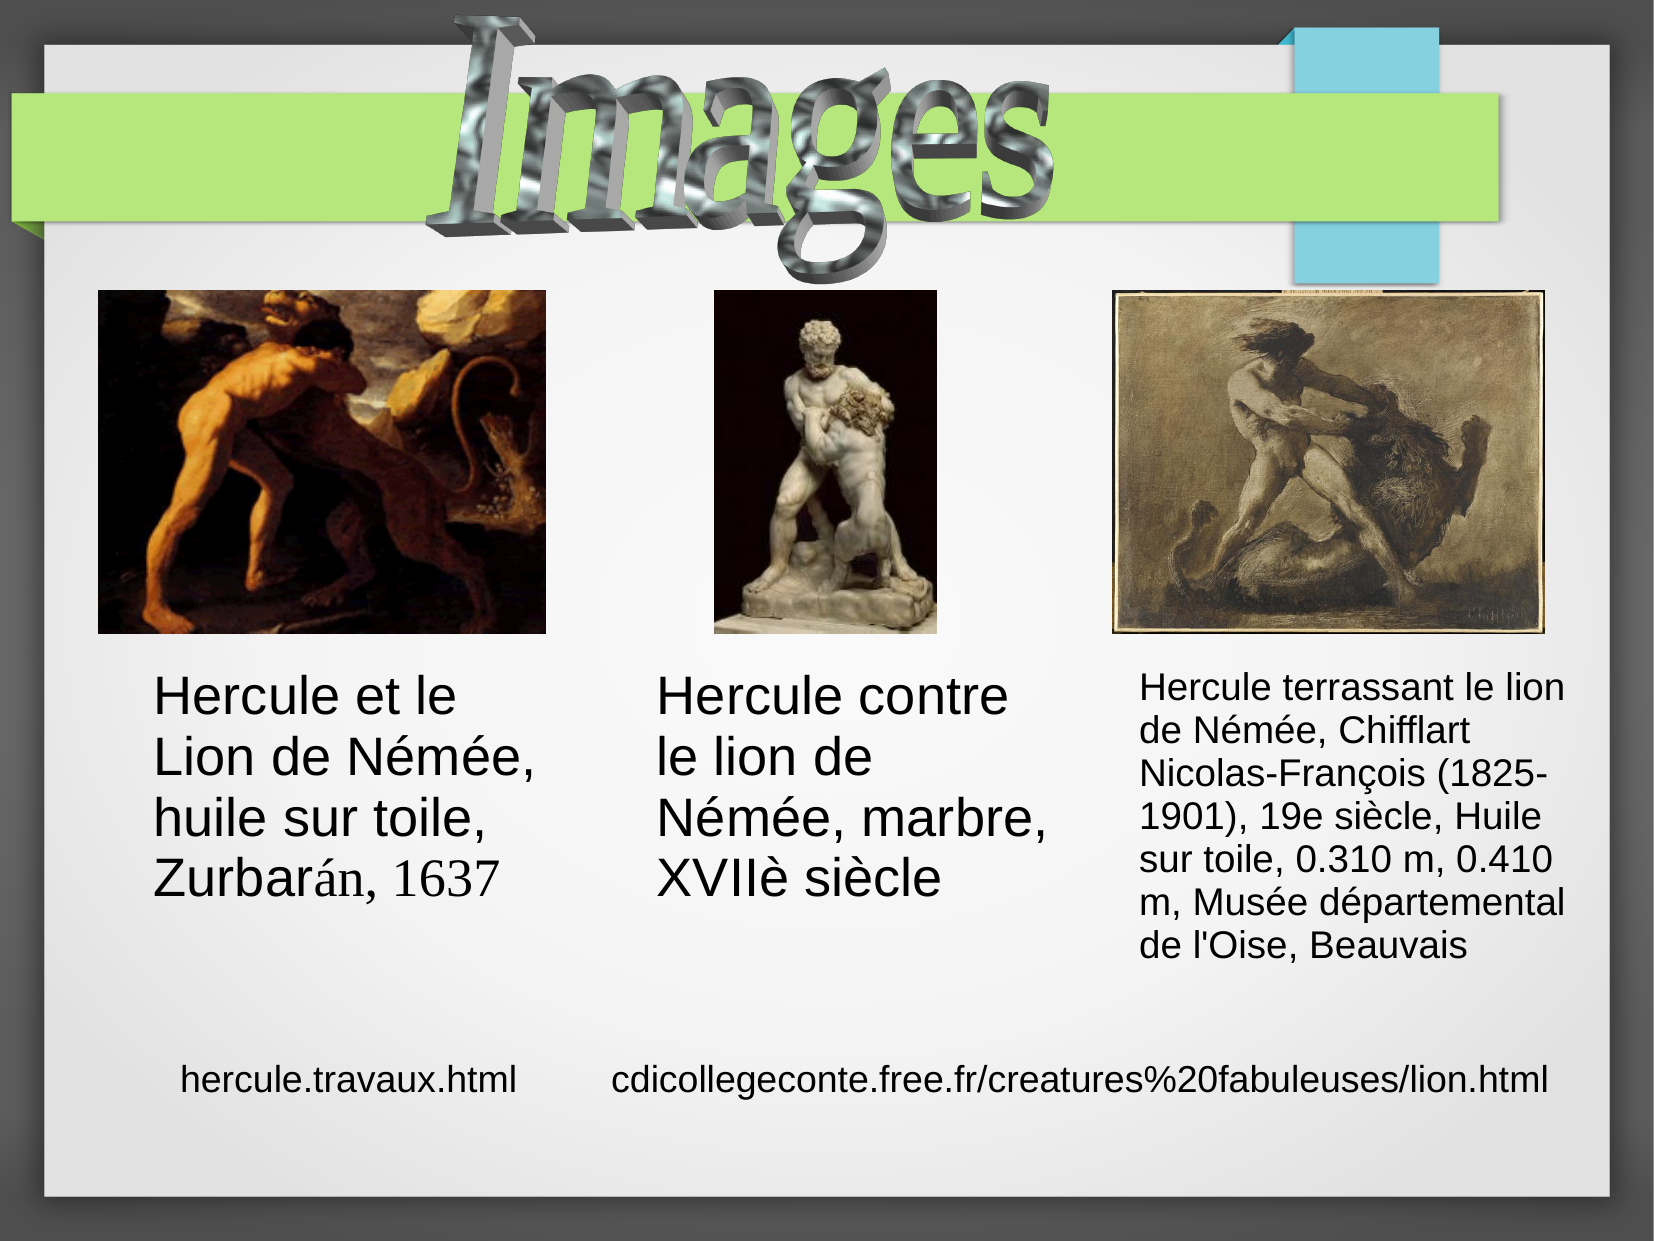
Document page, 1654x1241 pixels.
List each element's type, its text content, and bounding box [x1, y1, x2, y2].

list Hercule terrassant le lion de Némée, Chifflart Nicolas-François (1825-1901), 19e siècle, Huile sur toile, 0.310 m, 0.410 m, Musée départemental de l'Oise, Beauvais [1088, 665, 1569, 1009]
list Hercule et le Lion de Némée, huile sur toile, Zurbarán, 1637 [82, 665, 562, 1009]
list Hercule contre le lion de Némée, marbre, XVIIè siècle [585, 665, 1065, 1009]
picture [0, 0, 1654, 1241]
text_box hercule.travaux.html cdicollegeconte.free.fr/creatures%20fabuleuses/lion.html [165, 1051, 1571, 1108]
